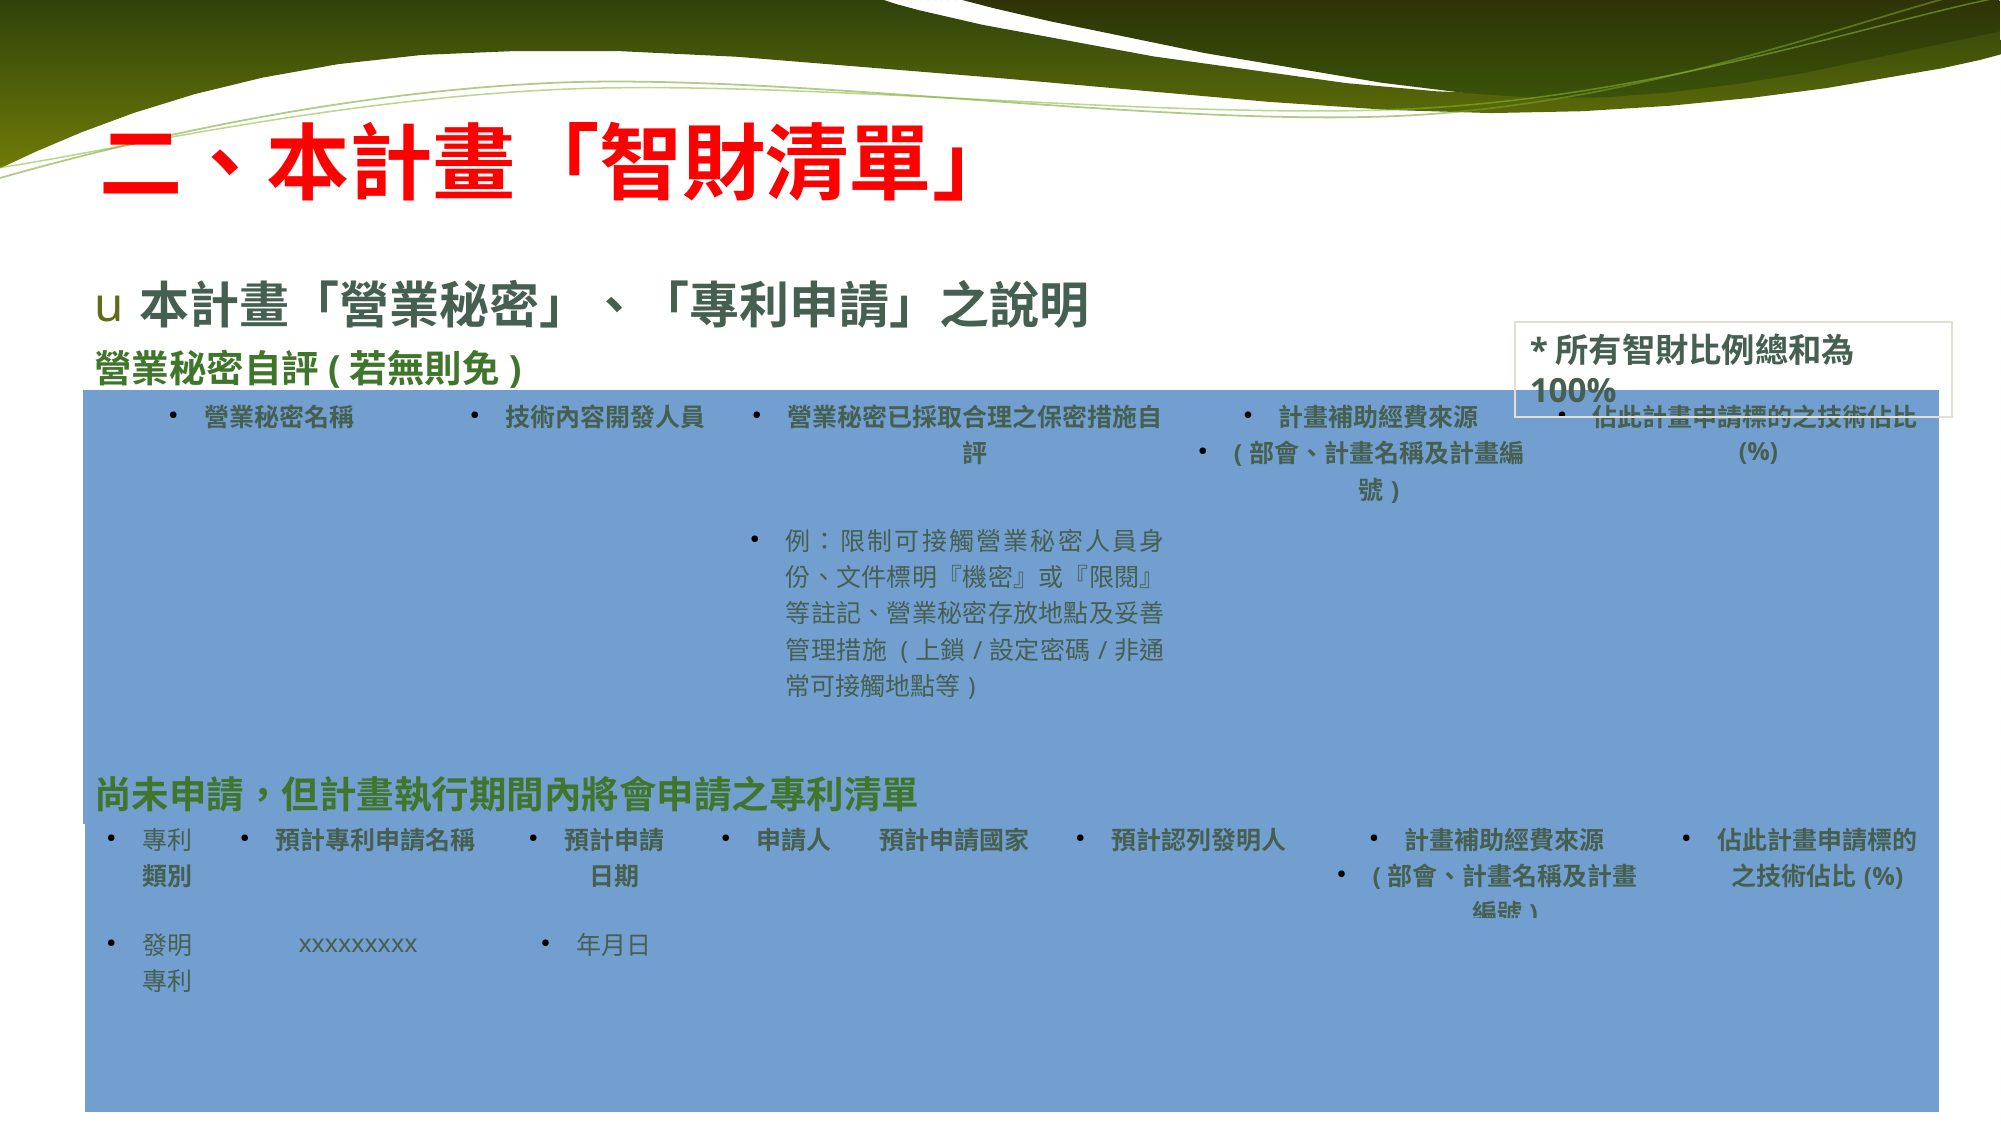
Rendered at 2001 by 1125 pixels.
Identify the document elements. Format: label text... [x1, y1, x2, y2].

table_cell [1315, 1052, 1660, 1112]
table_cell [1047, 918, 1315, 993]
table_cell [214, 993, 502, 1052]
table_cell [440, 514, 736, 710]
table_header 申請人 [691, 824, 862, 918]
text_box *所有智財比例總和為100% [1514, 322, 1952, 417]
table_cell [83, 514, 440, 710]
table_cell [1180, 710, 1543, 741]
table_cell [1180, 514, 1543, 710]
table_cell [1543, 710, 1939, 767]
table_cell [83, 710, 440, 741]
table_cell [85, 1052, 214, 1112]
table_cell [1817, 767, 1939, 813]
table_header 營業秘密名稱 [83, 398, 440, 514]
table_cell [214, 1052, 502, 1112]
table_cell 發明專利 [85, 918, 214, 993]
table_cell [691, 993, 862, 1052]
table_cell [1543, 514, 1939, 710]
table_cell [85, 993, 214, 1052]
table_cell [862, 918, 1047, 993]
table_cell [862, 993, 1047, 1052]
table_header 佔此計畫申請標的之技術佔比(%) [1660, 813, 1939, 918]
table_cell [691, 1052, 862, 1112]
table_header 營業秘密已採取合理之保密措施自評 [736, 398, 1180, 514]
table_cell [862, 1052, 1047, 1112]
table_cell [1660, 1052, 1939, 1112]
table_cell [502, 1052, 691, 1112]
table_cell xxxxxxxxx [214, 918, 502, 993]
title 二、本計畫「智財清單」 [99, 85, 1900, 211]
table_cell [1047, 993, 1315, 1052]
table_header 技術內容開發人員 [440, 398, 736, 514]
table_cell [736, 710, 1180, 741]
table_cell [1315, 918, 1660, 993]
table_cell 例：限制可接觸營業秘密人員身份、文件標明『機密』或『限閱』等註記、營業秘密存放地點及妥善管理措施 (上鎖/設定密碼/非通常可接觸地點等) [736, 514, 1180, 710]
table_header 佔此計畫申請標的之技術佔比(%) [1543, 418, 1939, 514]
table_cell [440, 710, 736, 741]
text_box 尚未申請，但計畫執行期間內將會申請之專利清單 [79, 741, 1817, 824]
table_header 預計申請國家 [862, 824, 1047, 918]
table_header 預計認列發明人 [1047, 824, 1315, 918]
table_header 計畫補助經費來源 (部會、計畫名稱及計畫編號) [1315, 824, 1660, 918]
table_cell 年月日 [502, 918, 691, 993]
table_cell [1660, 993, 1939, 1052]
table_cell [1047, 1052, 1315, 1112]
text_box 營業秘密自評(若無則免) [79, 315, 1817, 398]
list 本計畫「營業秘密」、「專利申請」之說明 [79, 235, 1914, 321]
table_cell [502, 993, 691, 1052]
table_header 預計申請日期 [502, 824, 691, 918]
table_cell [1315, 993, 1660, 1052]
table_cell [1660, 918, 1939, 993]
table_header 預計專利申請名稱 [214, 824, 502, 918]
table_header 計畫補助經費來源 (部會、計畫名稱及計畫編號) [1180, 398, 1543, 514]
table_cell [691, 918, 862, 993]
table_header 專利類別 [85, 824, 214, 918]
